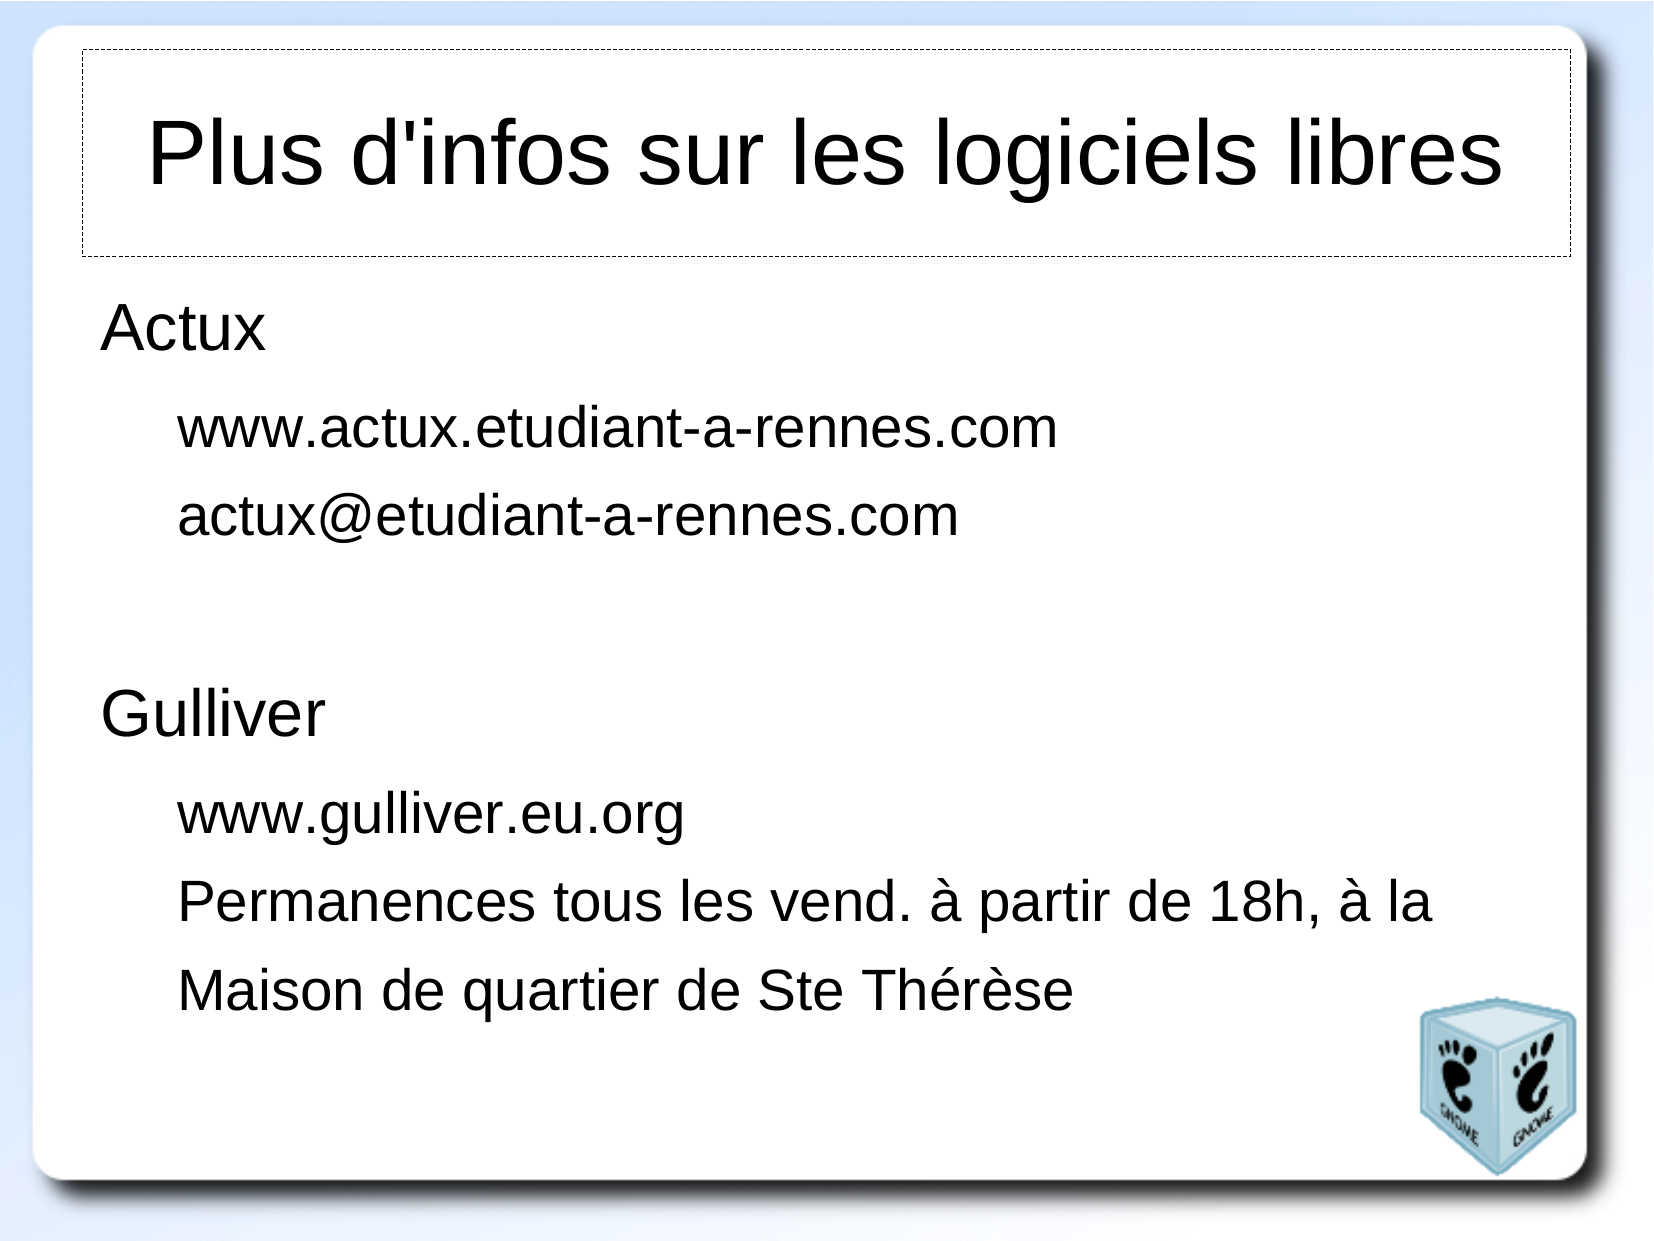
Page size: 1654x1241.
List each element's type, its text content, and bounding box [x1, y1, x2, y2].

picture [0, 1, 1654, 1241]
list Actux www.actux.etudiant-a-rennes.com actux@etudiant-a-rennes.com Gulliver www.gulliver.eu.org Permanences tous les vend. à partir de 18h, à la Maison de quartier de Ste Thérèse [82, 290, 1571, 1109]
title Plus d'infos sur les logiciels libres [82, 49, 1571, 257]
